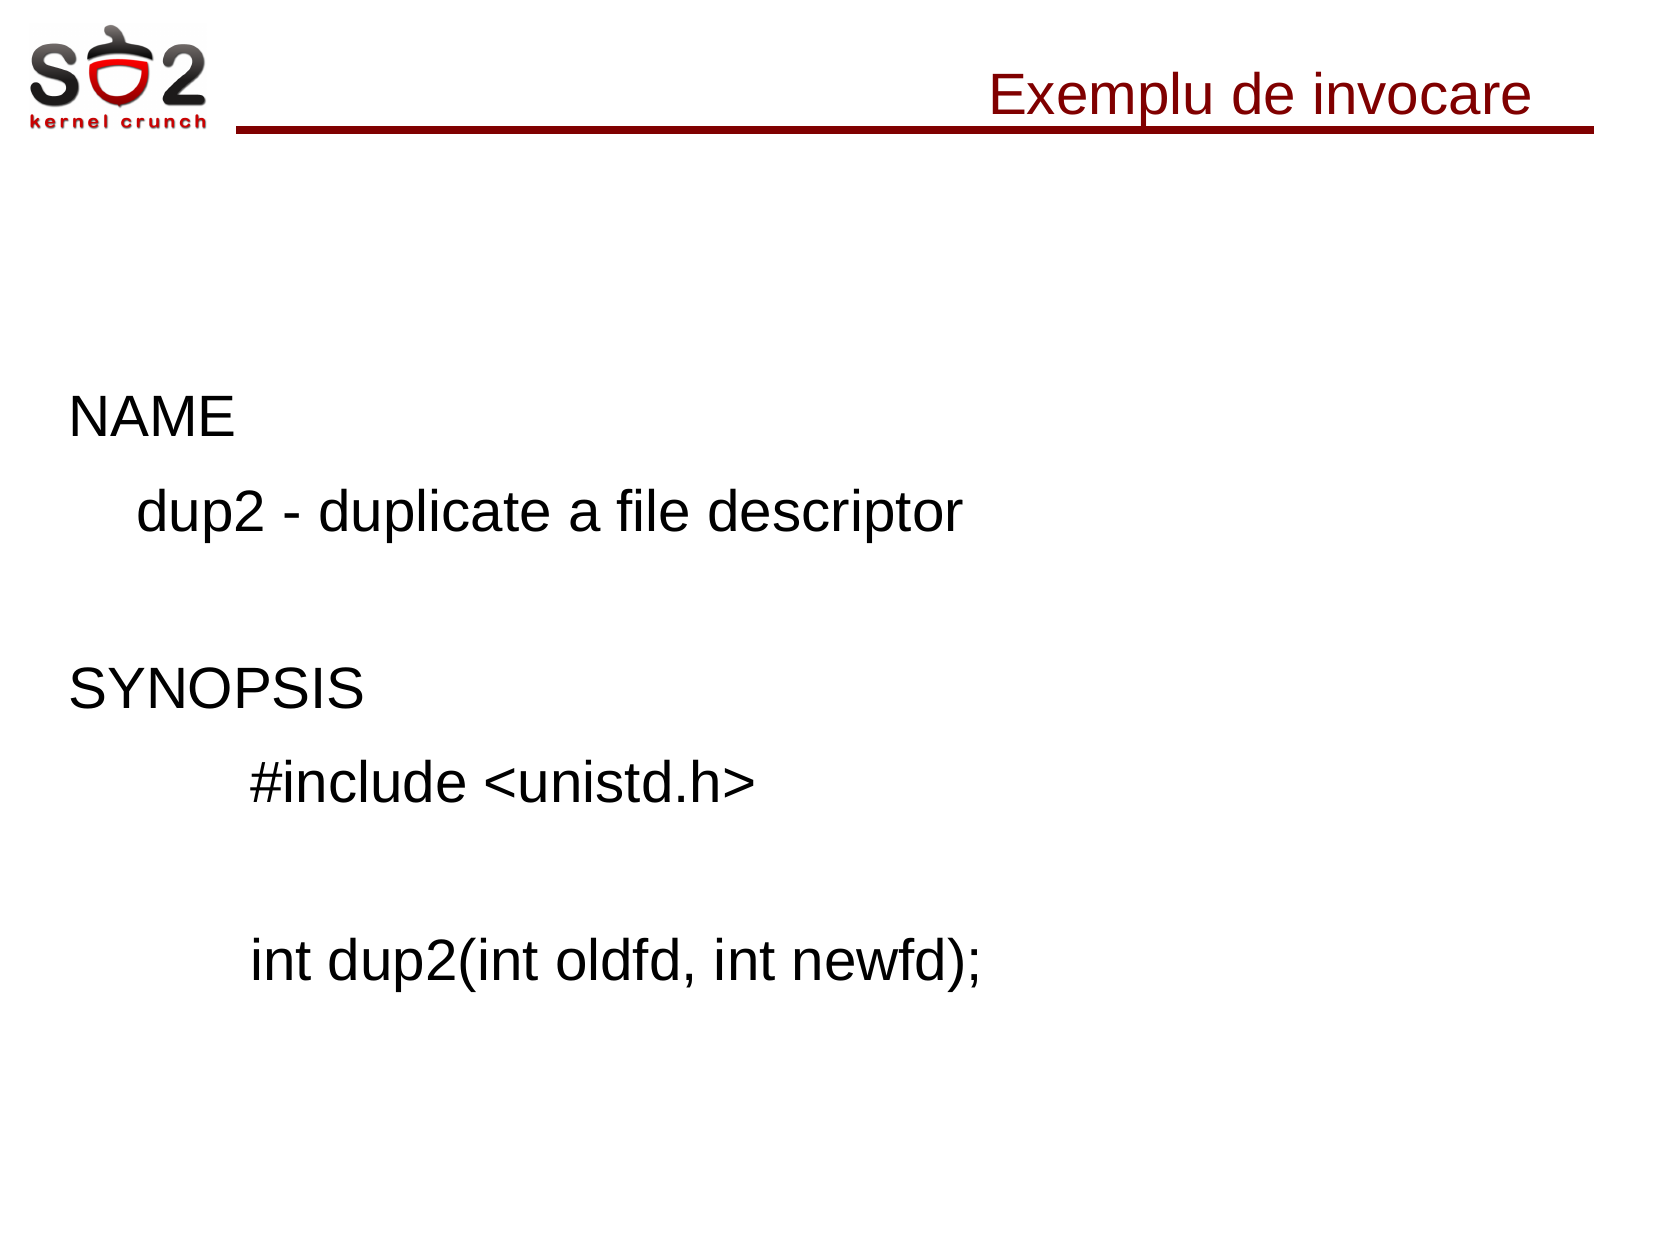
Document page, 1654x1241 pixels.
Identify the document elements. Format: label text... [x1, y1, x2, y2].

picture [29, 23, 121, 130]
list NAME dup2 - duplicate a file descriptor SYNOPSIS #include <unistd.h> int dup2(int oldfd, int newfd); [50, 342, 1605, 1212]
title Exemplu de invocare [121, 11, 1534, 178]
